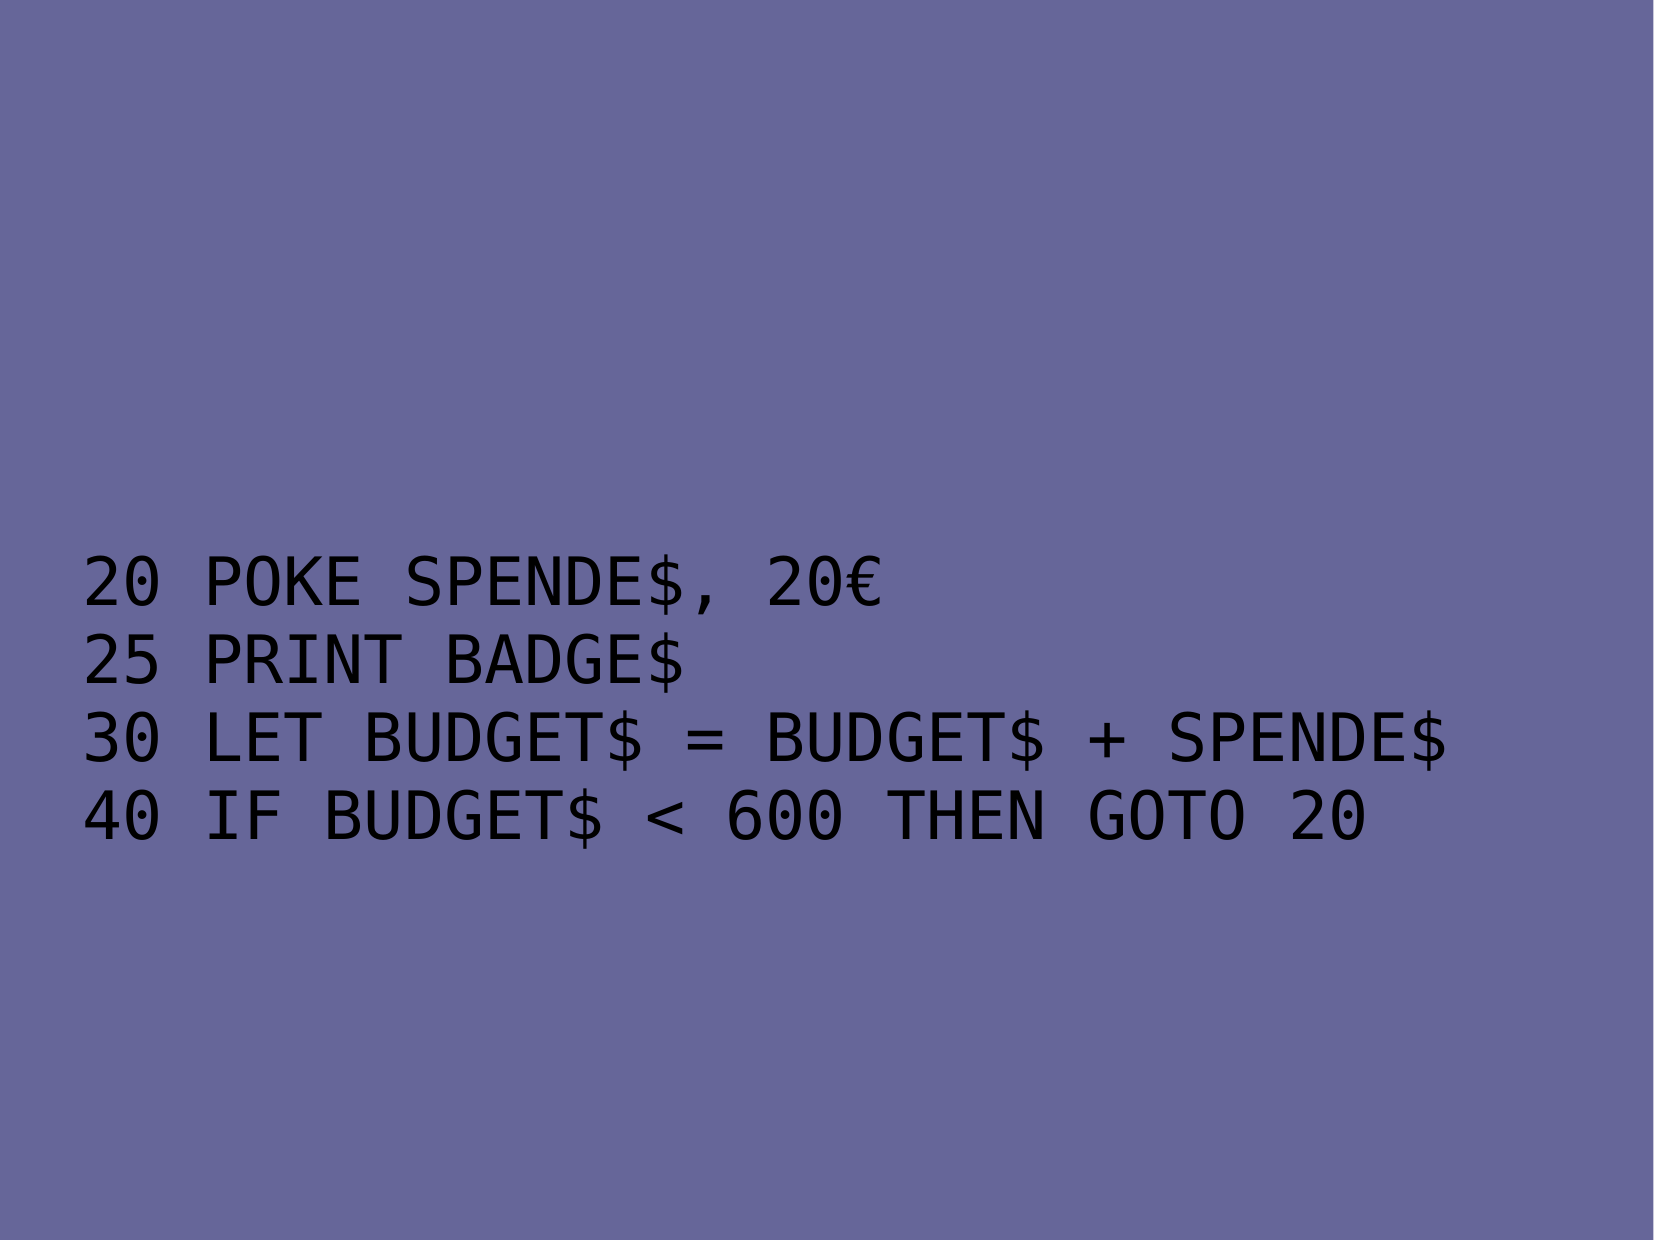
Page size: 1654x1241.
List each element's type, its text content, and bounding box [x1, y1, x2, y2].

subtitle 20 POKE SPENDE$, 20€ 25 PRINT BADGE$ 30 LET BUDGET$ = BUDGET$ + SPENDE$ 40 IF BUDGET$ < 600 THEN GOTO 20 [82, 297, 1571, 1102]
